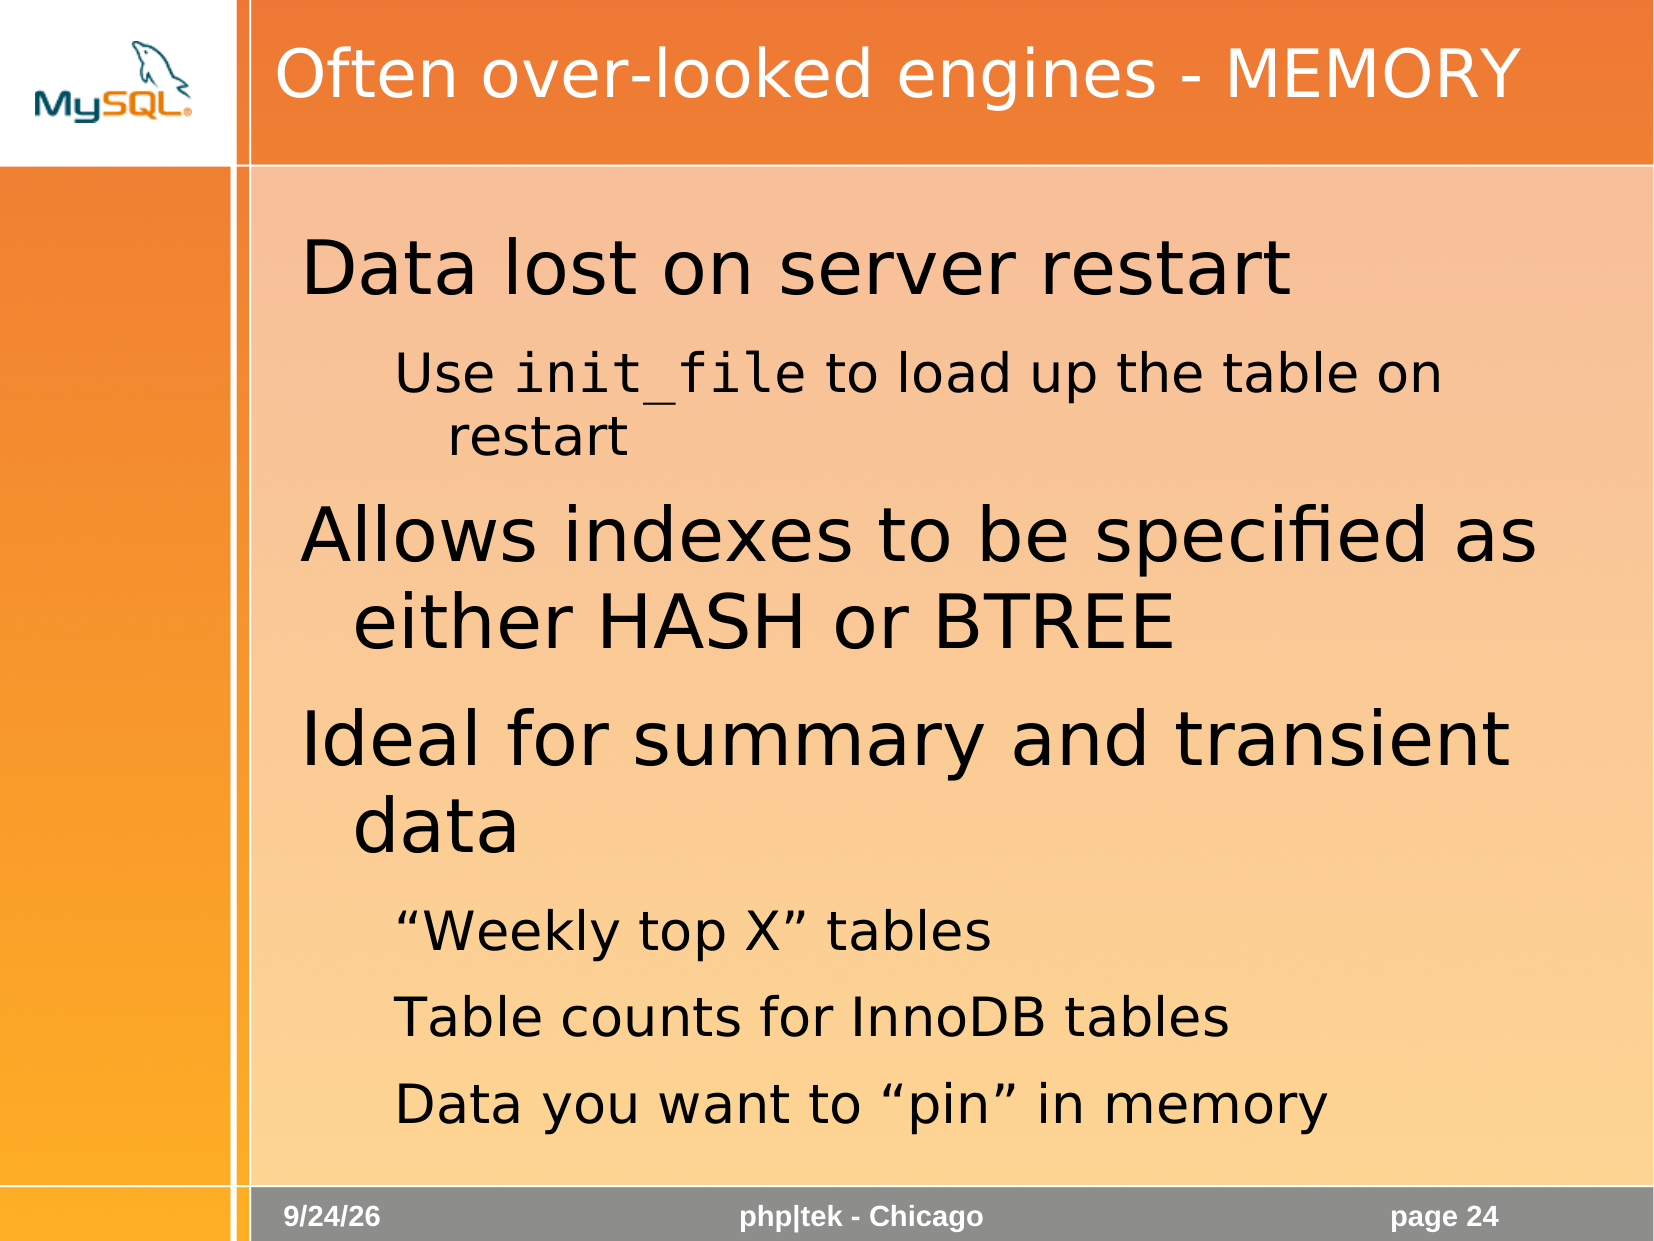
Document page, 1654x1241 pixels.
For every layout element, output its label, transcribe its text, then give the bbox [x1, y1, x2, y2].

list Data lost on server restart Use init_file to load up the table on restart Allows indexes to be specified as either HASH or BTREE Ideal for summary and transient data “Weekly top X” tables Table counts for InnoDB tables Data you want to “pin” in memory [300, 225, 1613, 1163]
picture [35, 41, 192, 123]
title Often over-looked engines - MEMORY [274, 11, 1624, 137]
picture [0, 0, 1654, 1241]
